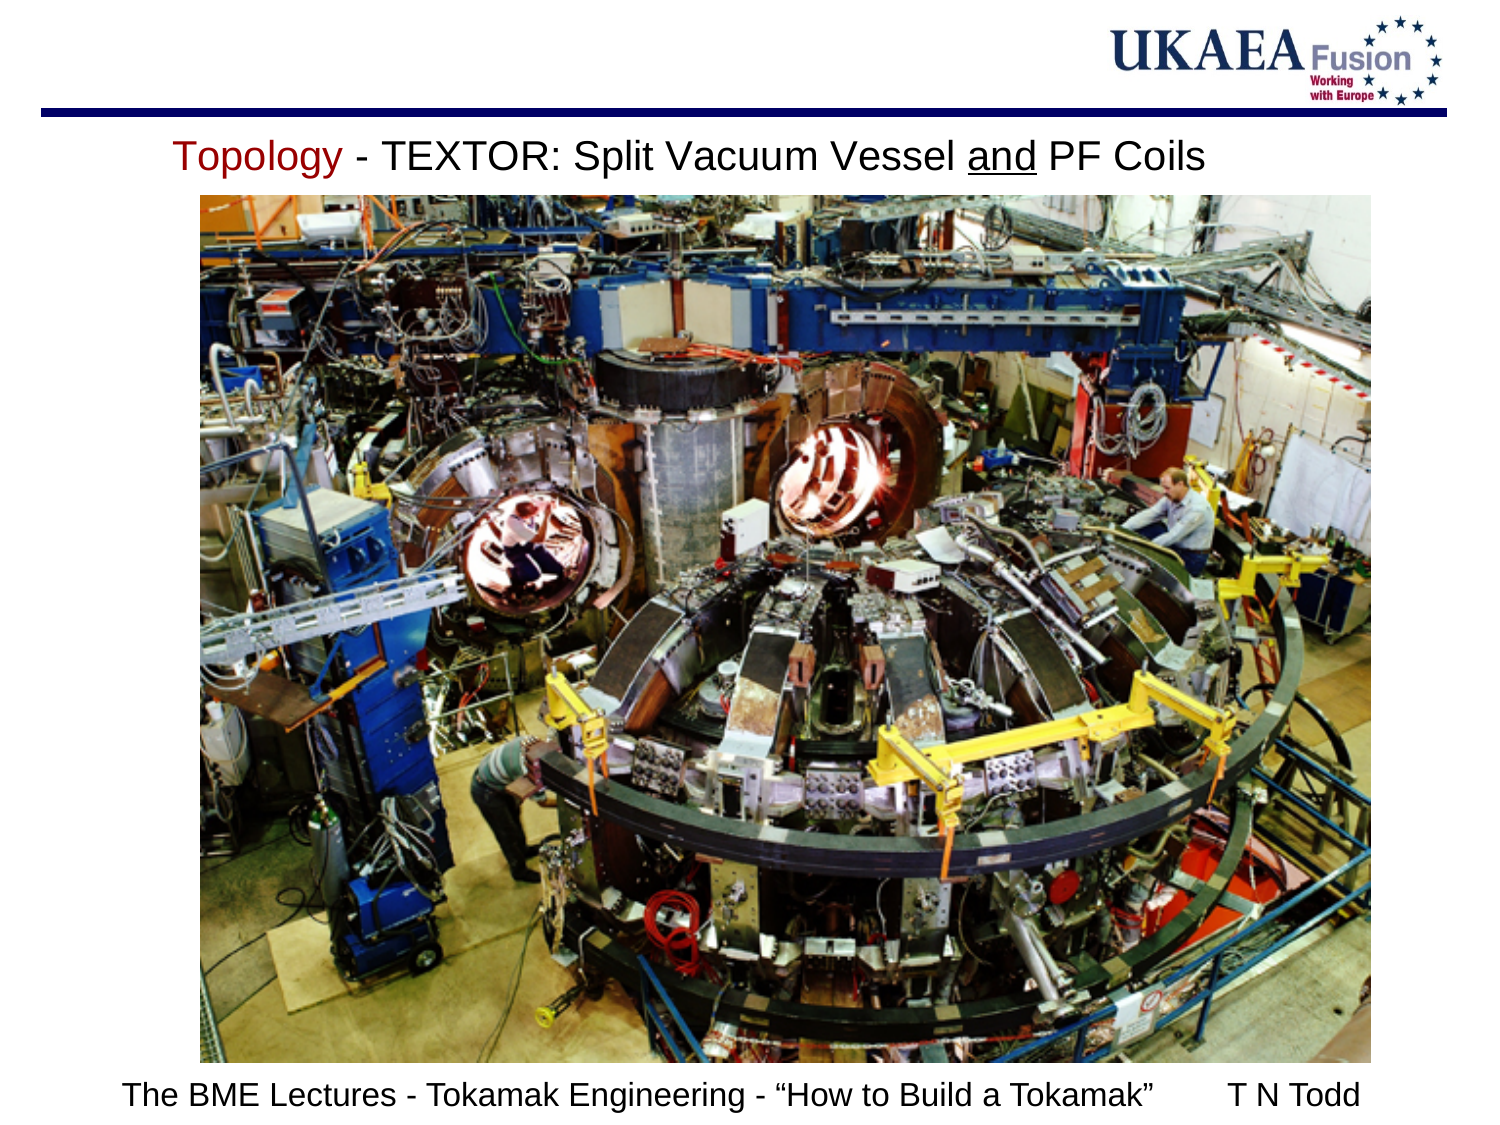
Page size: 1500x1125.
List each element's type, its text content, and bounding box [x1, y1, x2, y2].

picture [200, 195, 1371, 1063]
picture [1107, 15, 1443, 106]
text_box Topology - TEXTOR: Split Vacuum Vessel and PF Coils [154, 120, 1225, 187]
